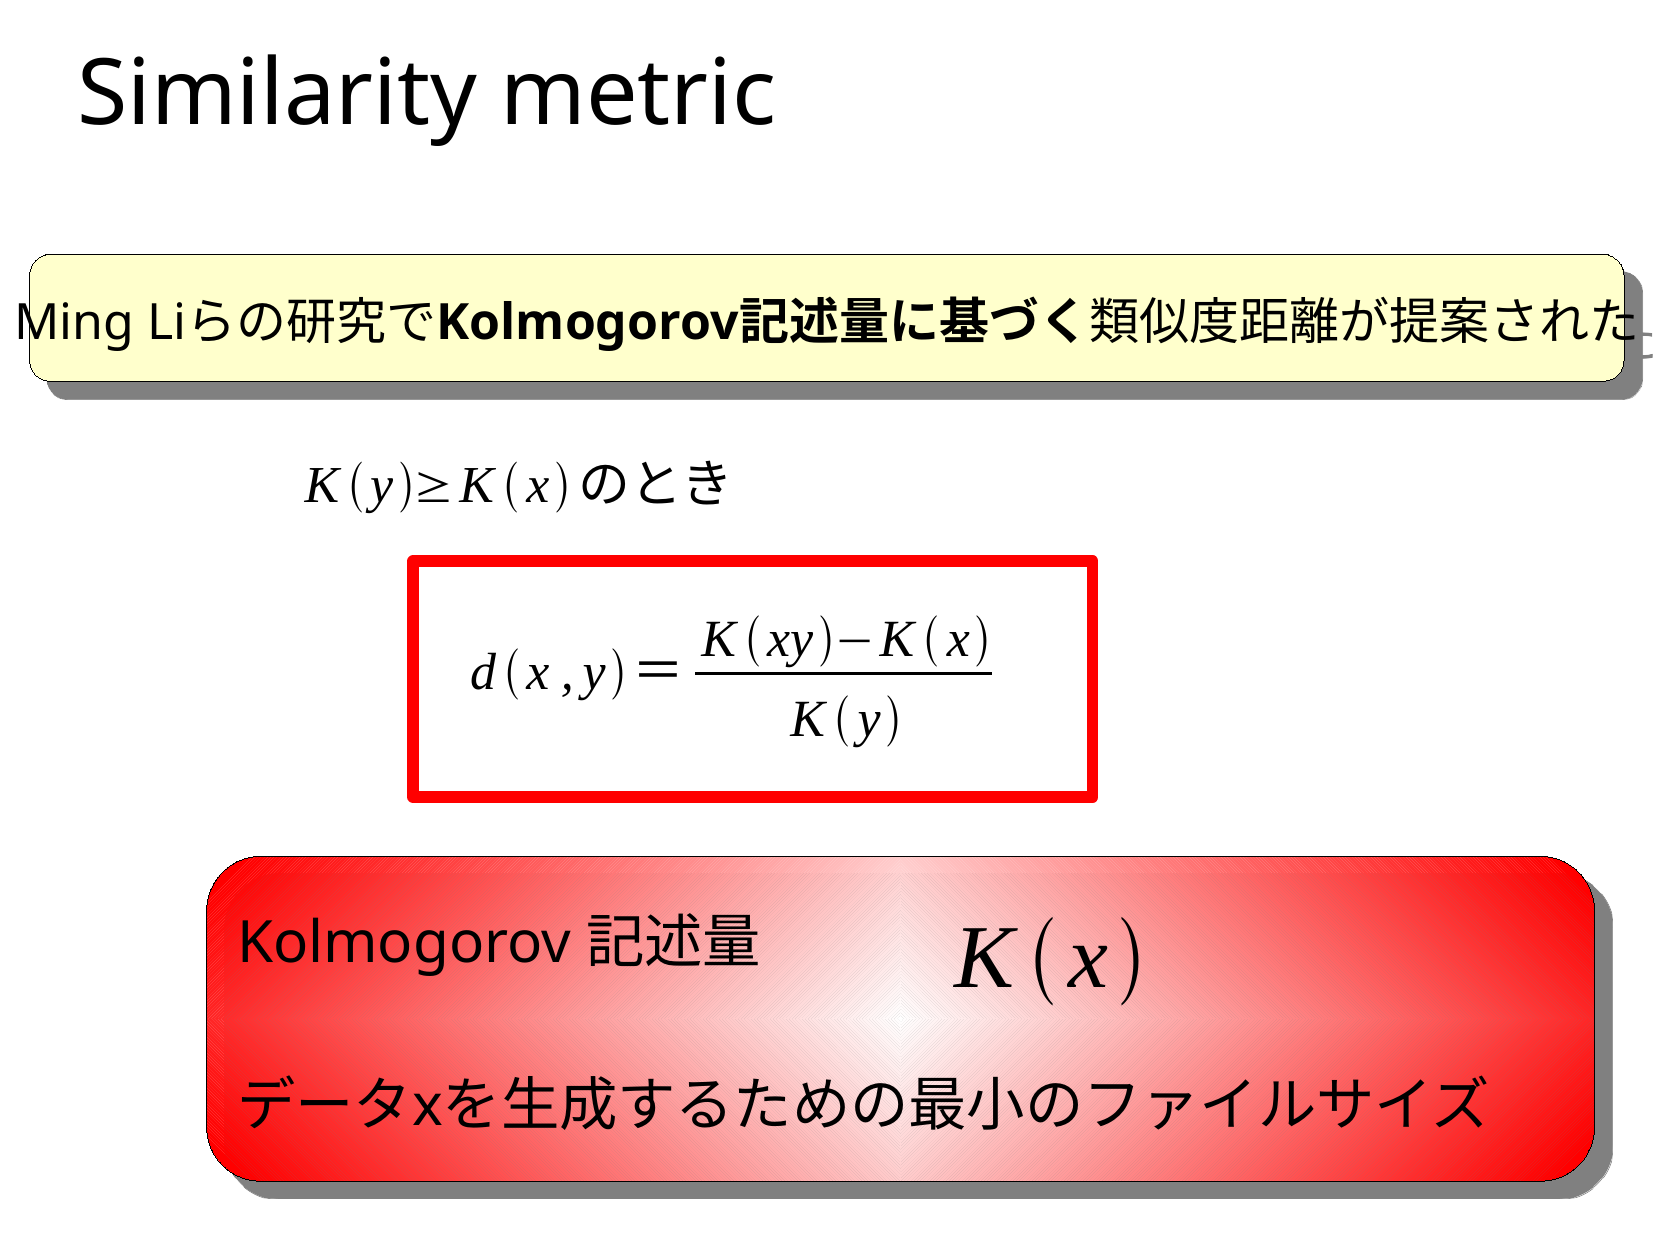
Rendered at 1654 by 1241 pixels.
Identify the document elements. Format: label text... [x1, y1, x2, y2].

chart [943, 885, 1152, 1012]
chart [462, 596, 1001, 752]
title Similarity metric [77, 29, 1566, 149]
chart [295, 442, 740, 516]
text_box Kolmogorov 記述量 データxを生成するための最小のファイルサイズ [206, 856, 1595, 1182]
text_box Ming Liらの研究でKolmogorov記述量に基づく類似度距離が提案された [29, 254, 1625, 382]
